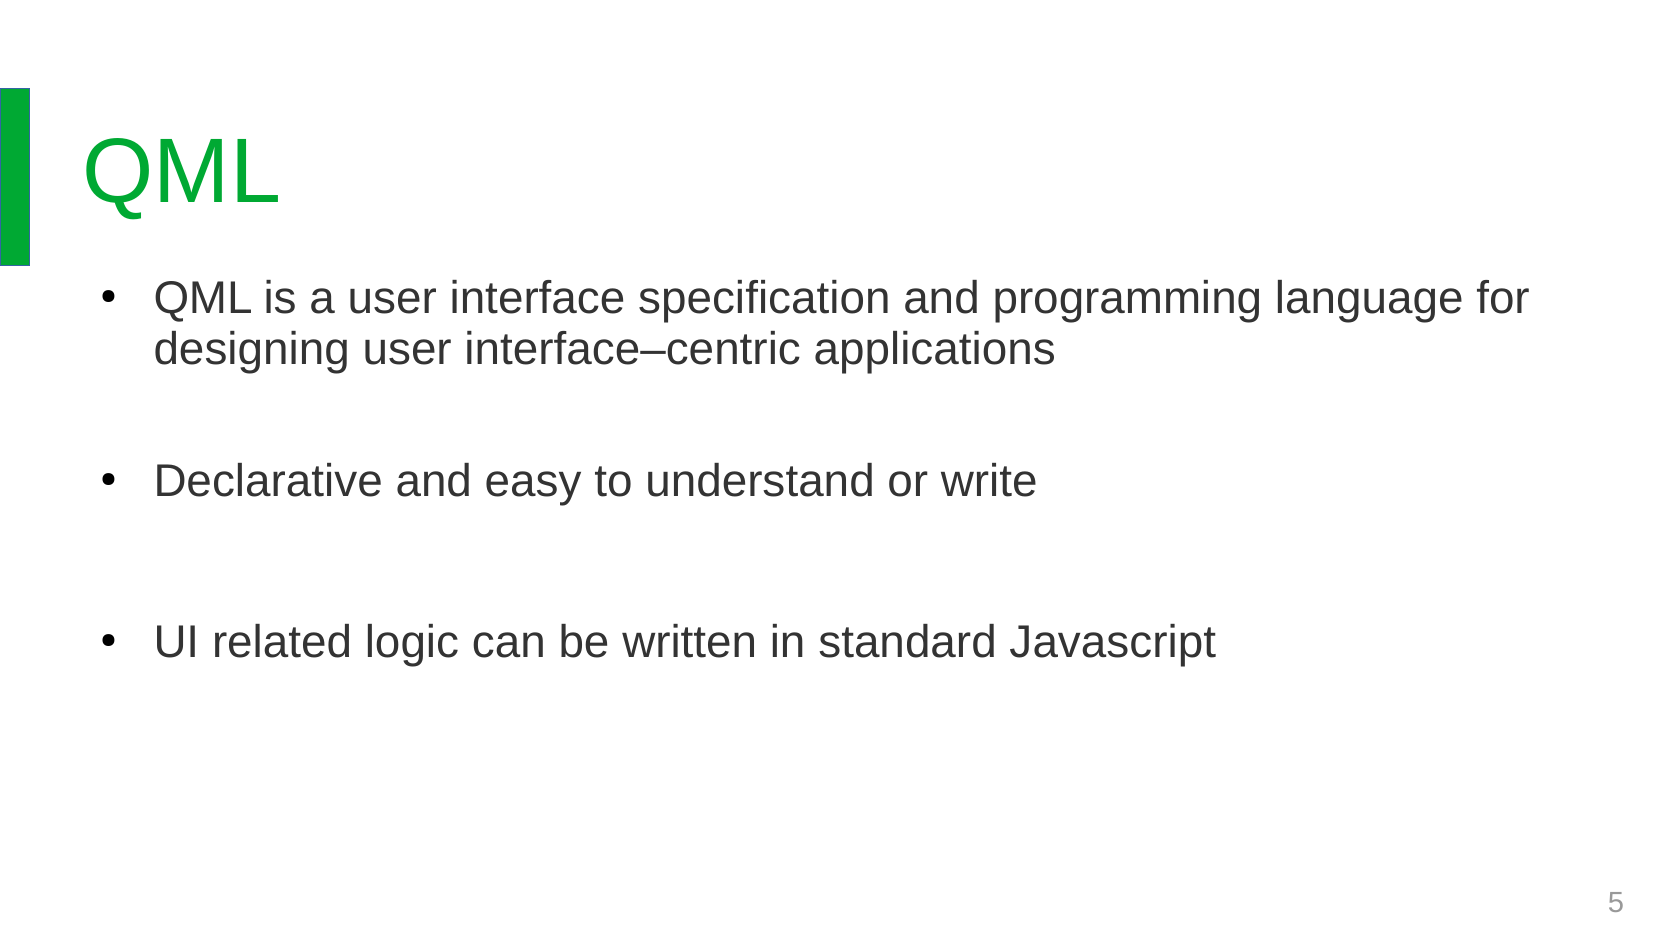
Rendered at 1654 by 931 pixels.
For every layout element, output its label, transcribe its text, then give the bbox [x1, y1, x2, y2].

title QML [82, 92, 1571, 249]
list QML is a user interface specification and programming language for designing user interface–centric applications Declarative and easy to understand or write UI related logic can be written in standard Javascript [82, 271, 1571, 758]
